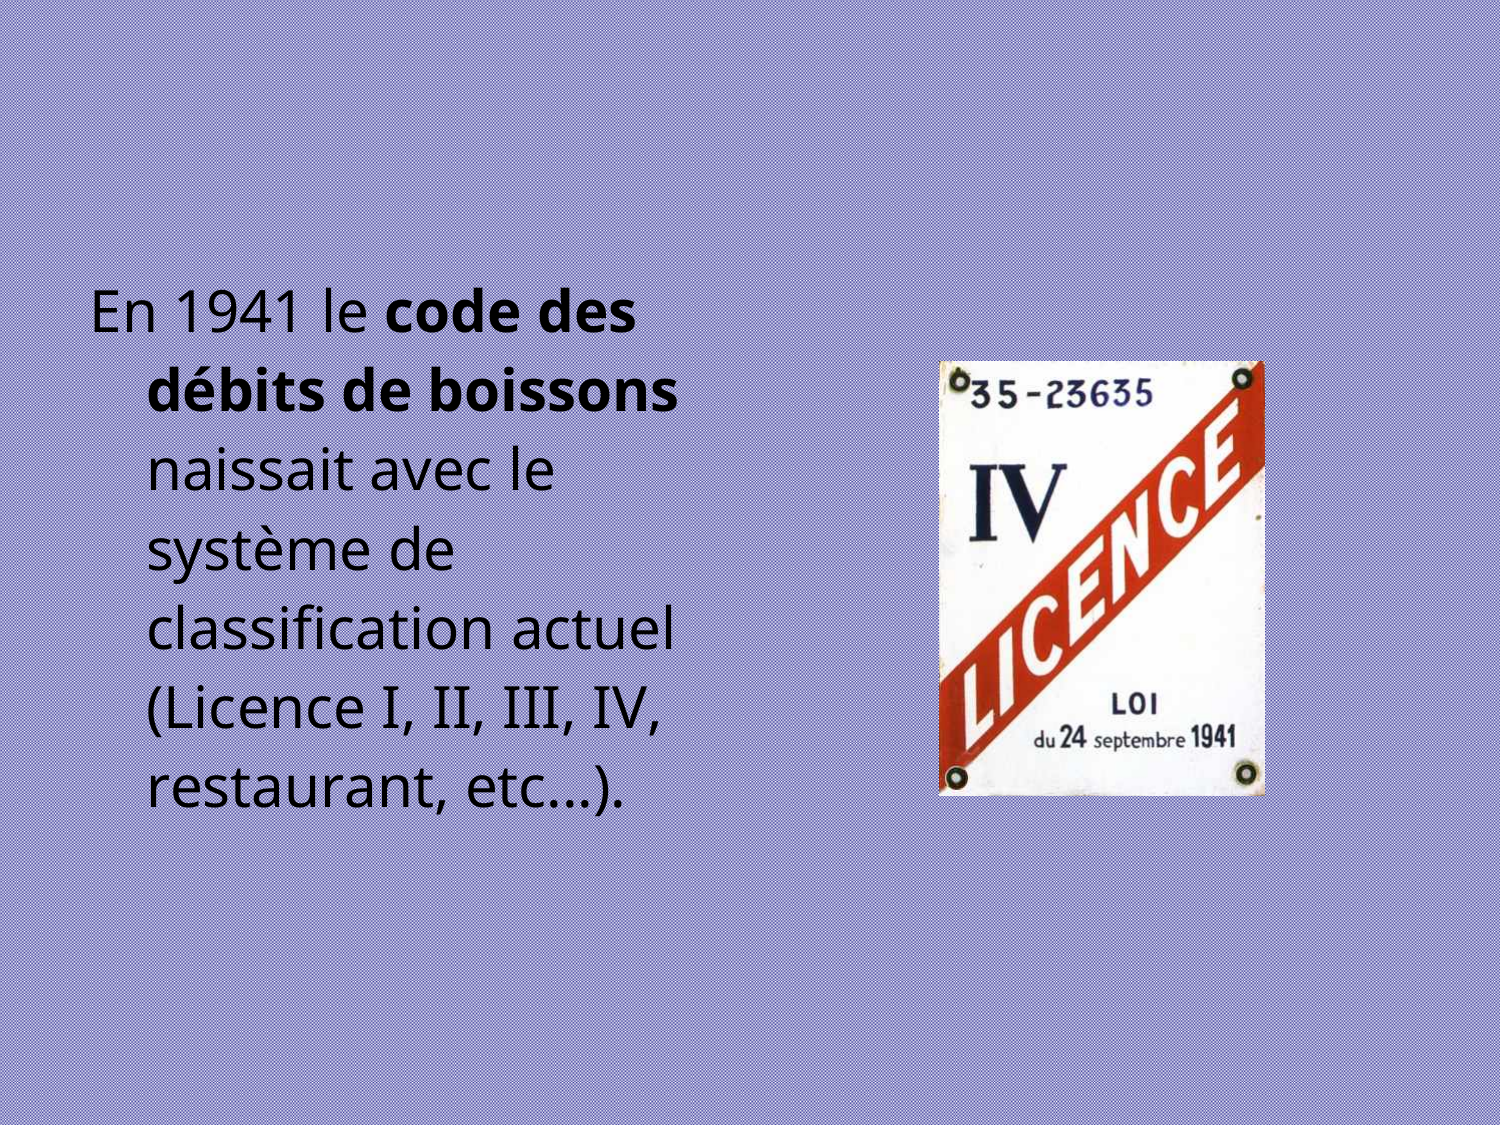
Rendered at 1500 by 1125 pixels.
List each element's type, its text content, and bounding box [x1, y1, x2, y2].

list En 1941 le code des débits de boissons naissait avec le système de classification actuel (Licence I, II, III, IV, restaurant, etc...). [75, 262, 738, 1006]
picture [0, 0, 1500, 1125]
